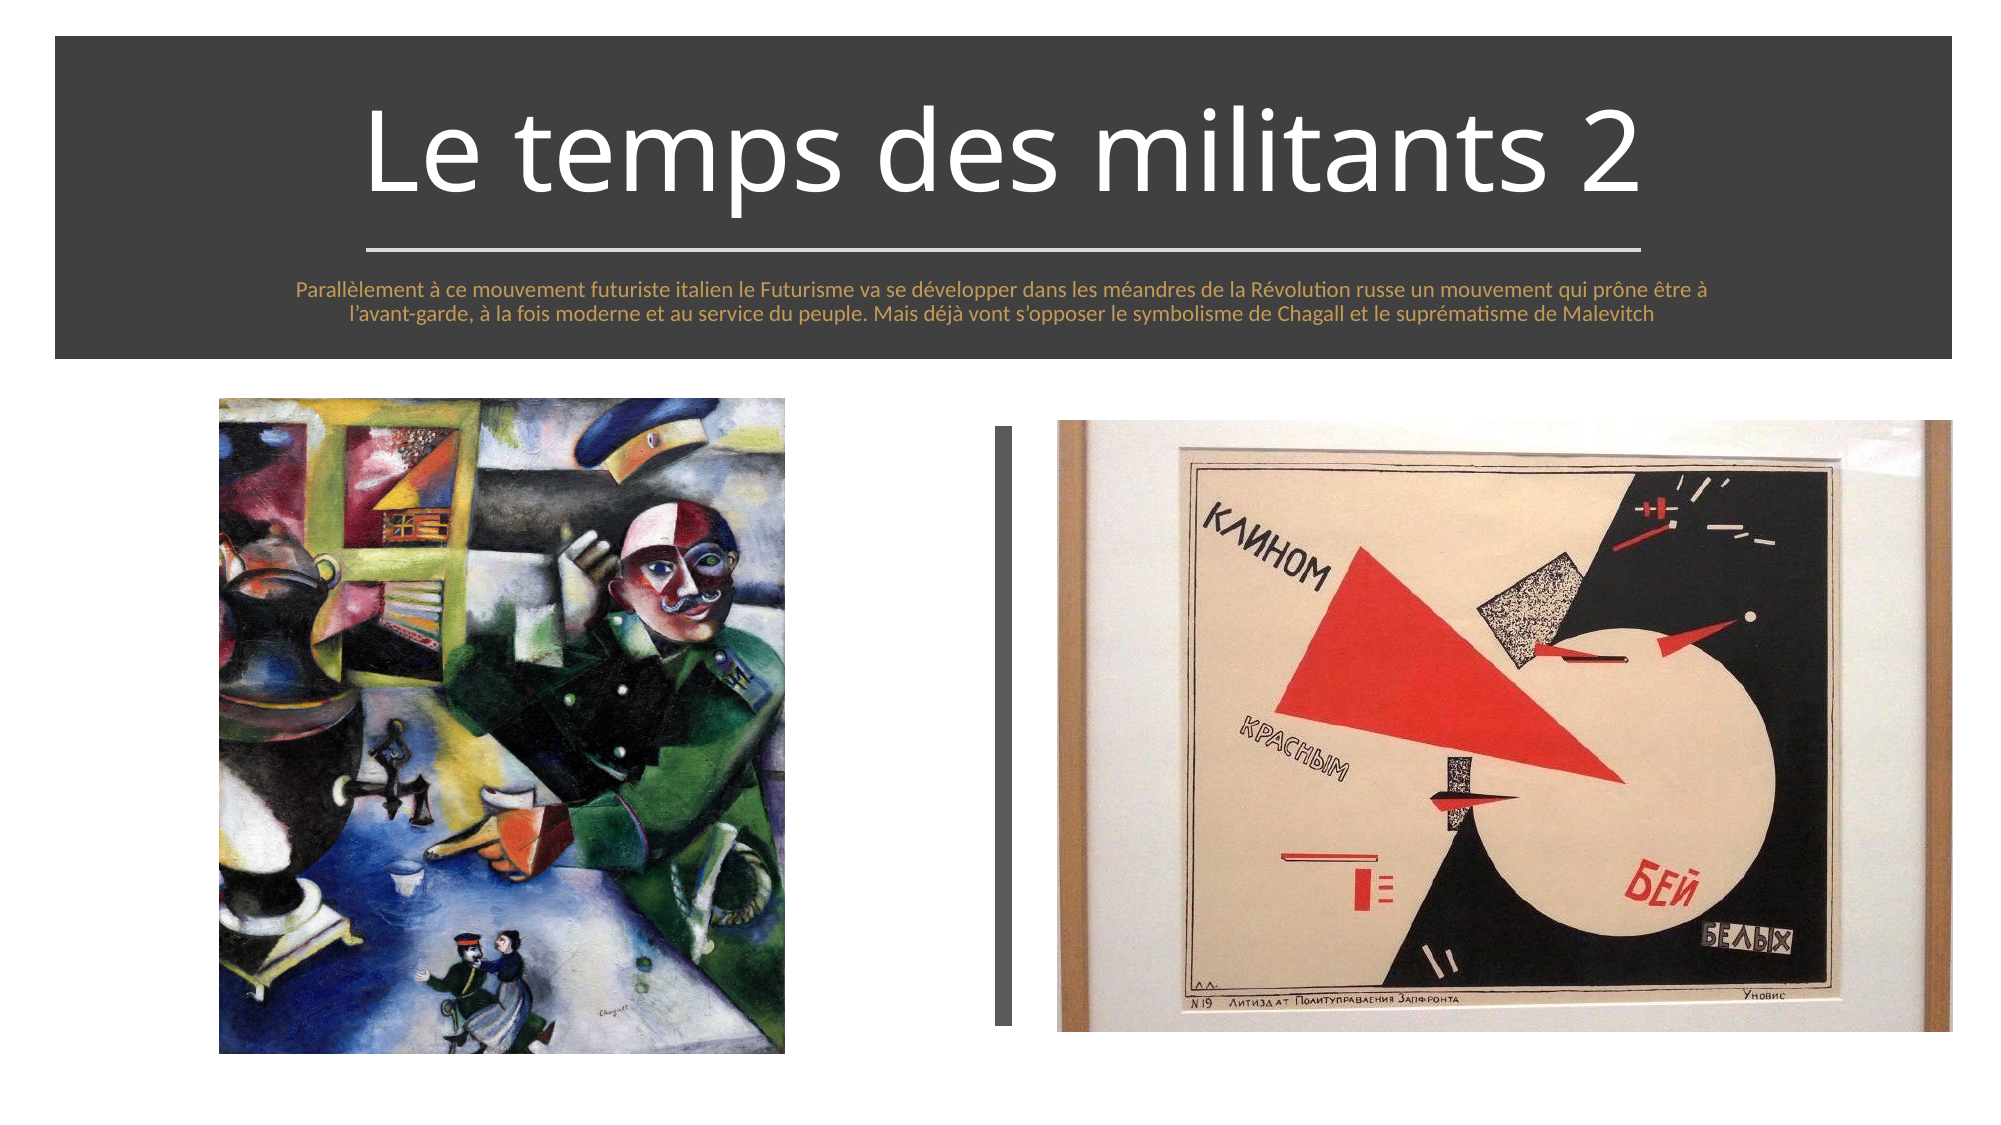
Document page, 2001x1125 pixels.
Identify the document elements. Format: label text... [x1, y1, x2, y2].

subtitle Parallèlement à ce mouvement futuriste italien le Futurisme va se développer dans les méandres de la Révolution russe un mouvement qui prône être à l’avant-garde, à la fois moderne et au service du peuple. Mais déjà vont s’opposer le symbolisme de Chagall et le suprématisme de Malevitch [253, 269, 1754, 339]
picture [1057, 420, 1953, 1032]
picture [219, 398, 785, 1054]
title Le temps des militants 2 [89, 71, 1918, 224]
text_box [65, 46, 1942, 349]
